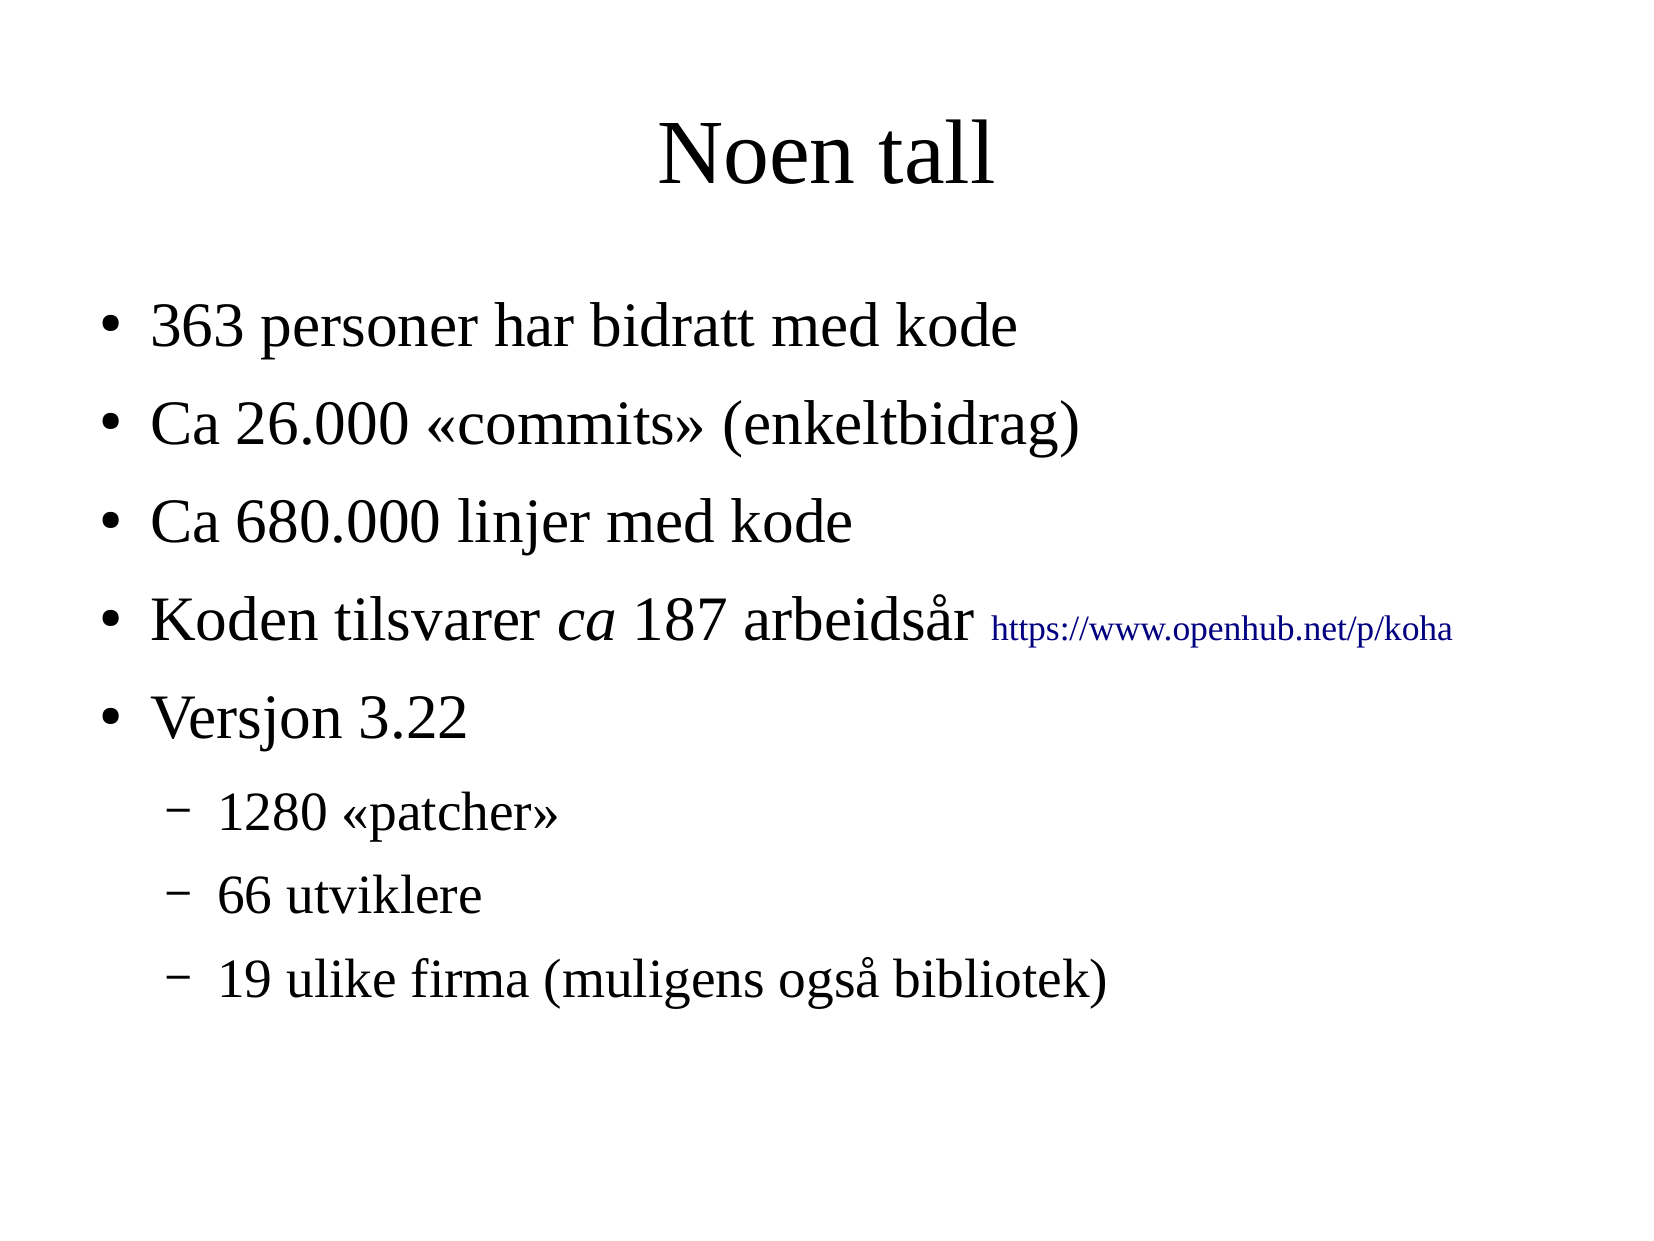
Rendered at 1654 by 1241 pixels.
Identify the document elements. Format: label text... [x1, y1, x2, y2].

list 363 personer har bidratt med kode Ca 26.000 «commits» (enkeltbidrag) Ca 680.000 linjer med kode Koden tilsvarer ca 187 arbeidsår https://www.openhub.net/p/koha Versjon 3.22 1280 «patcher» 66 utviklere 19 ulike firma (muligens også bibliotek) [82, 290, 1571, 1010]
title Noen tall [82, 49, 1571, 257]
